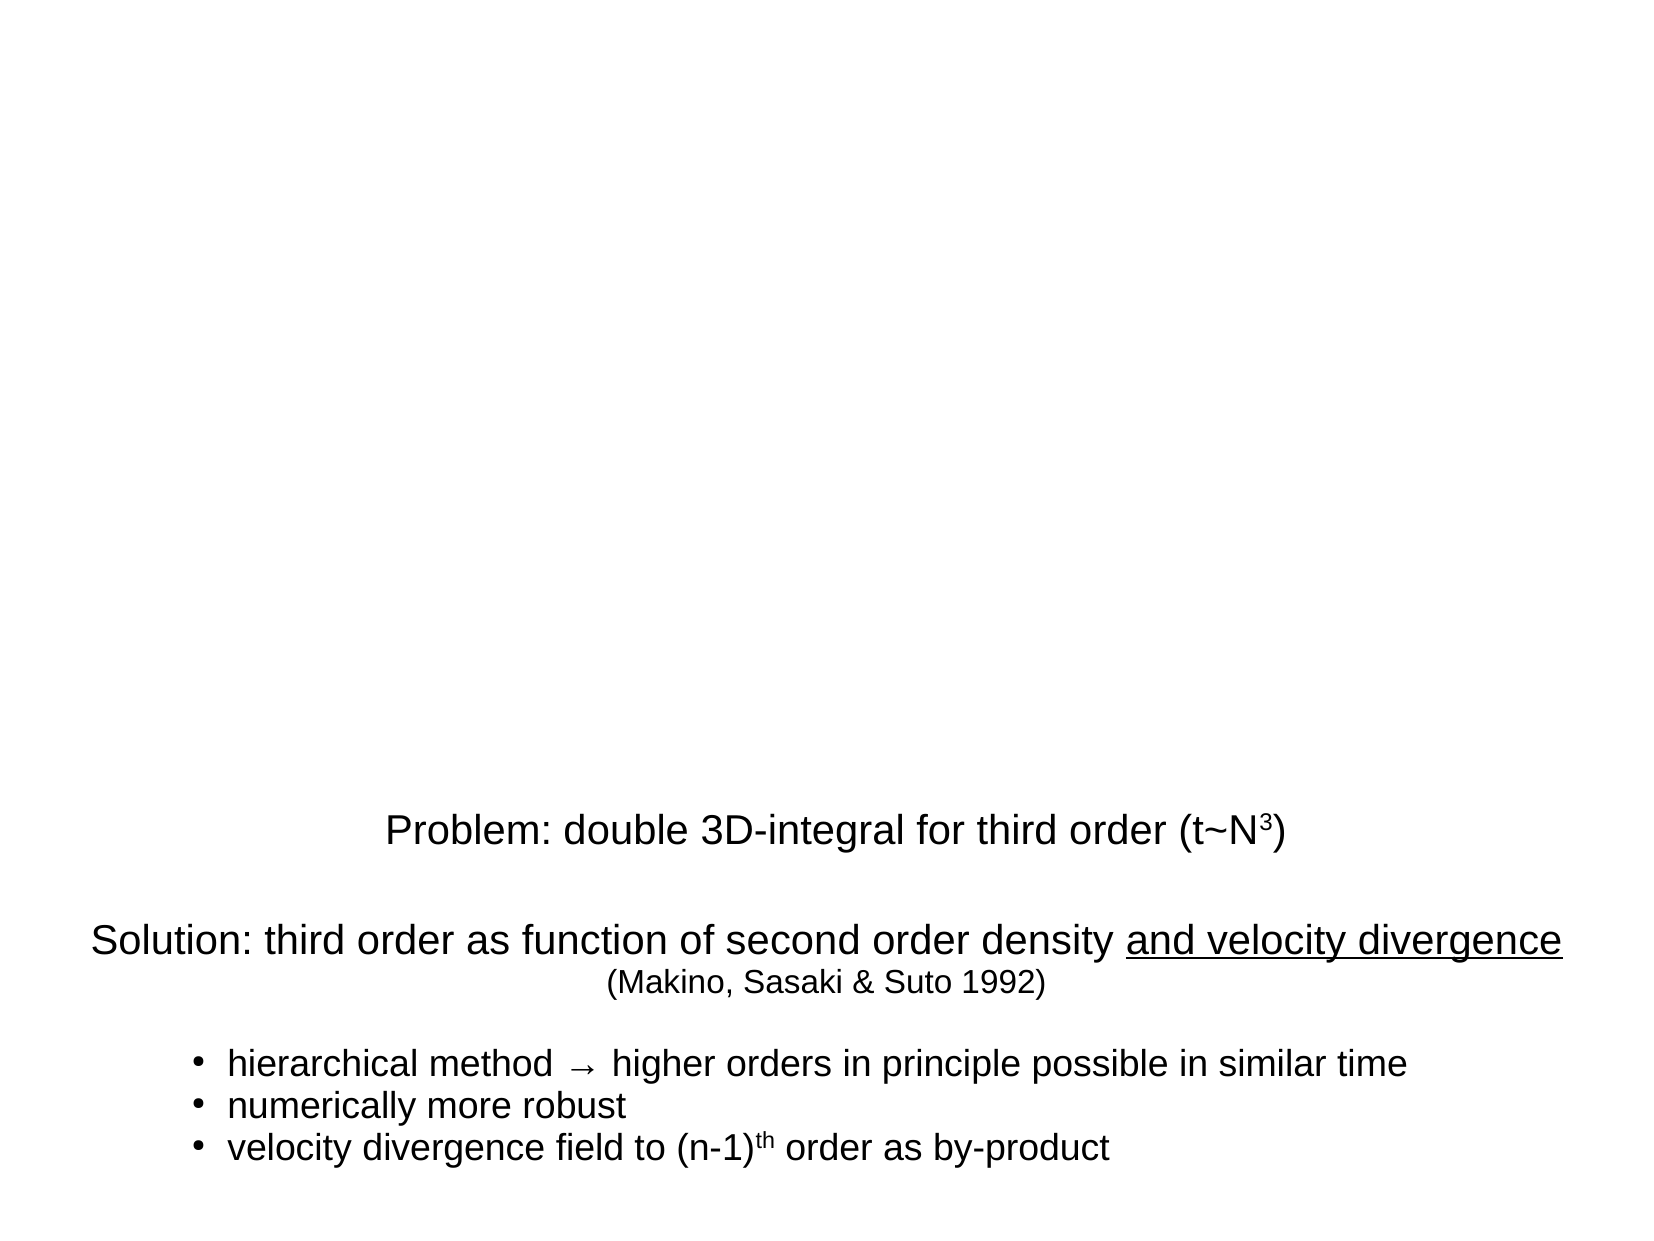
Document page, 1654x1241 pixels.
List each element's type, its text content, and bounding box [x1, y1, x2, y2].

text_box Problem: double 3D-integral for third order (t~N3) [3, 799, 1654, 863]
text_box Solution: third order as function of second order density and velocity divergence (Makino, Sasaki & Suto 1992) hierarchical method → higher orders in principle possible in similar time numerically more robust velocity divergence field to (n-1)th order as by-product [0, 909, 1654, 1178]
